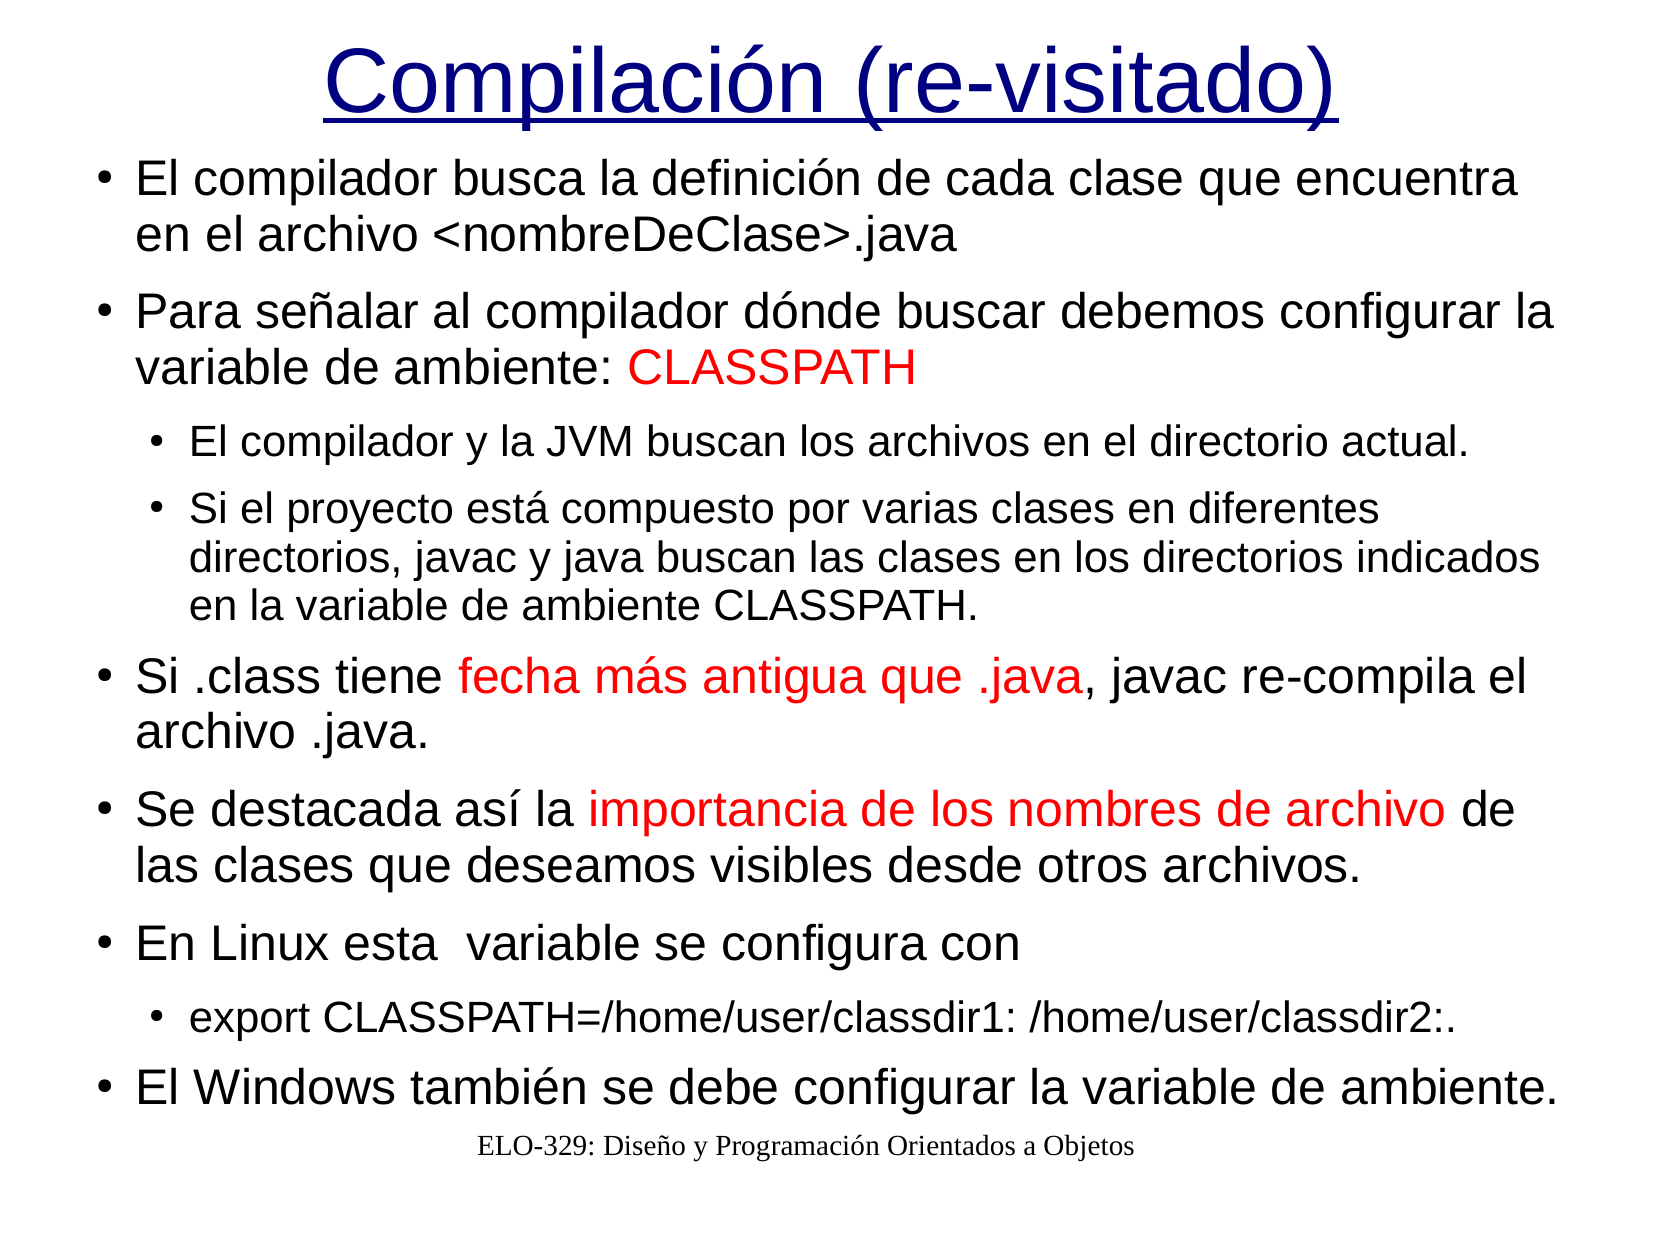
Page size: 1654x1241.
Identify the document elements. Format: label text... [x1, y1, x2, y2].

title Compilación (re-visitado) [86, 11, 1576, 151]
list El compilador busca la definición de cada clase que encuentra en el archivo <nombreDeClase>.java Para señalar al compilador dónde buscar debemos configurar la variable de ambiente: CLASSPATH El compilador y la JVM buscan los archivos en el directorio actual. Si el proyecto está compuesto por varias clases en diferentes directorios, javac y java buscan las clases en los directorios indicados en la variable de ambiente CLASSPATH. Si .class tiene fecha más antigua que .java, javac re-compila el archivo .java. Se destacada así la importancia de los nombres de archivo de las clases que deseamos visibles desde otros archivos. En Linux esta variable se configura con export CLASSPATH=/home/user/classdir1: /home/user/classdir2:. El Windows también se debe configurar la variable de ambiente. [82, 150, 1571, 1163]
